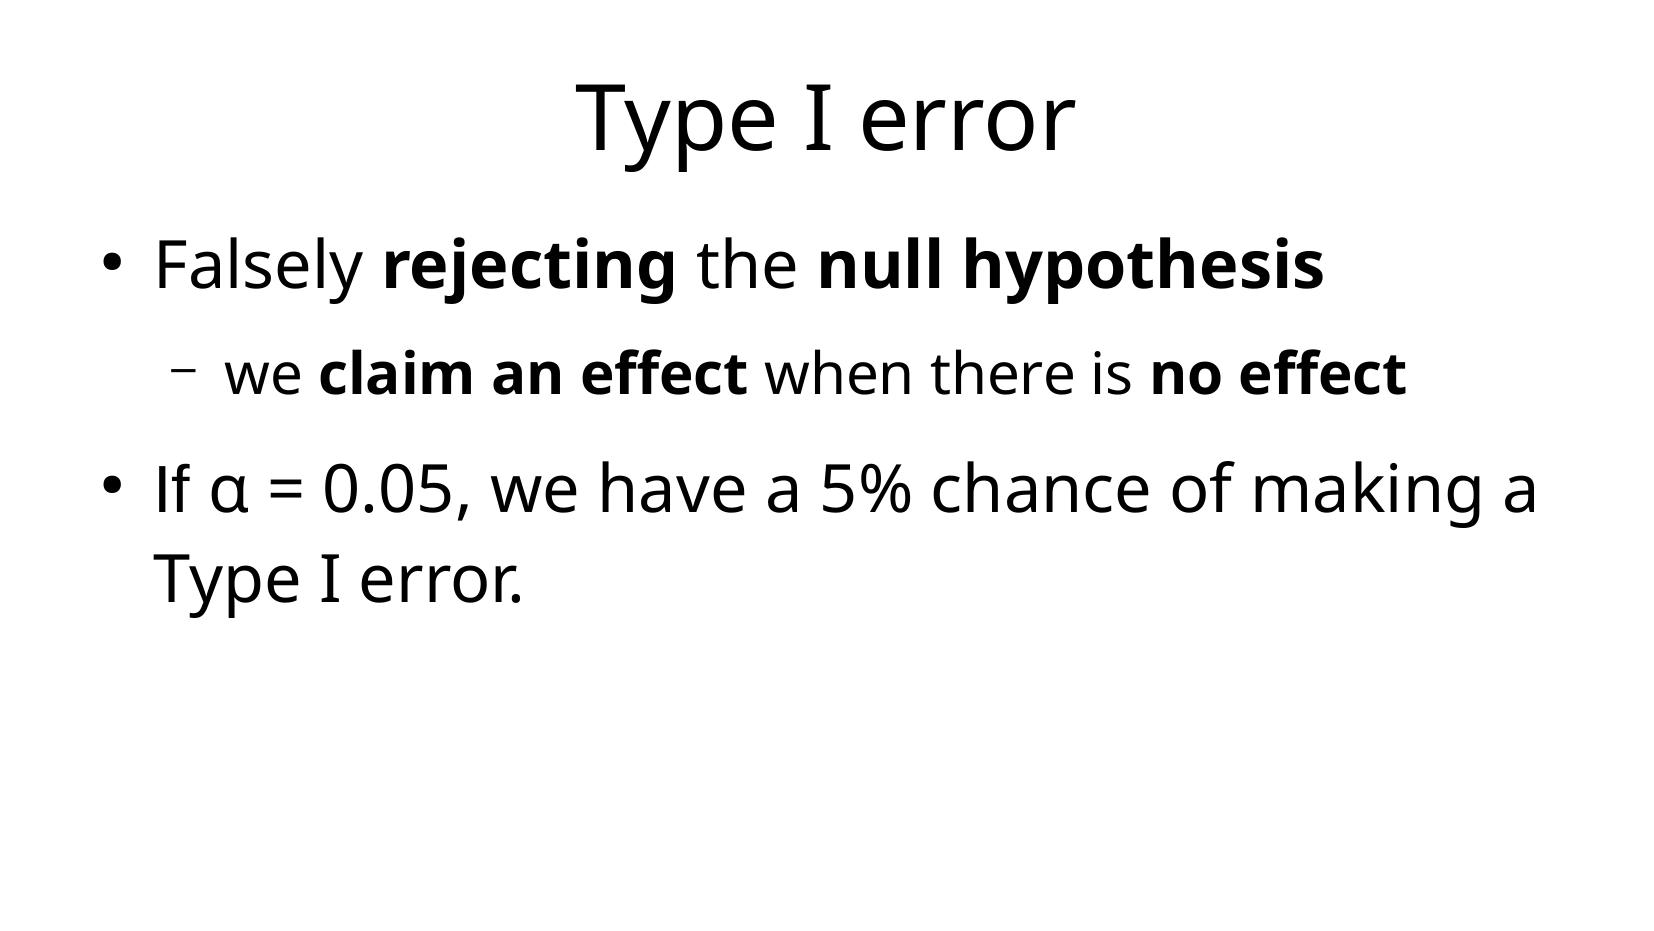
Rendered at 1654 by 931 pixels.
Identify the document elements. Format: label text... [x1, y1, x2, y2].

list Falsely rejecting the null hypothesis we claim an effect when there is no effect If α = 0.05, we have a 5% chance of making a Type I error. [82, 217, 1571, 758]
title Type I error [82, 37, 1571, 193]
